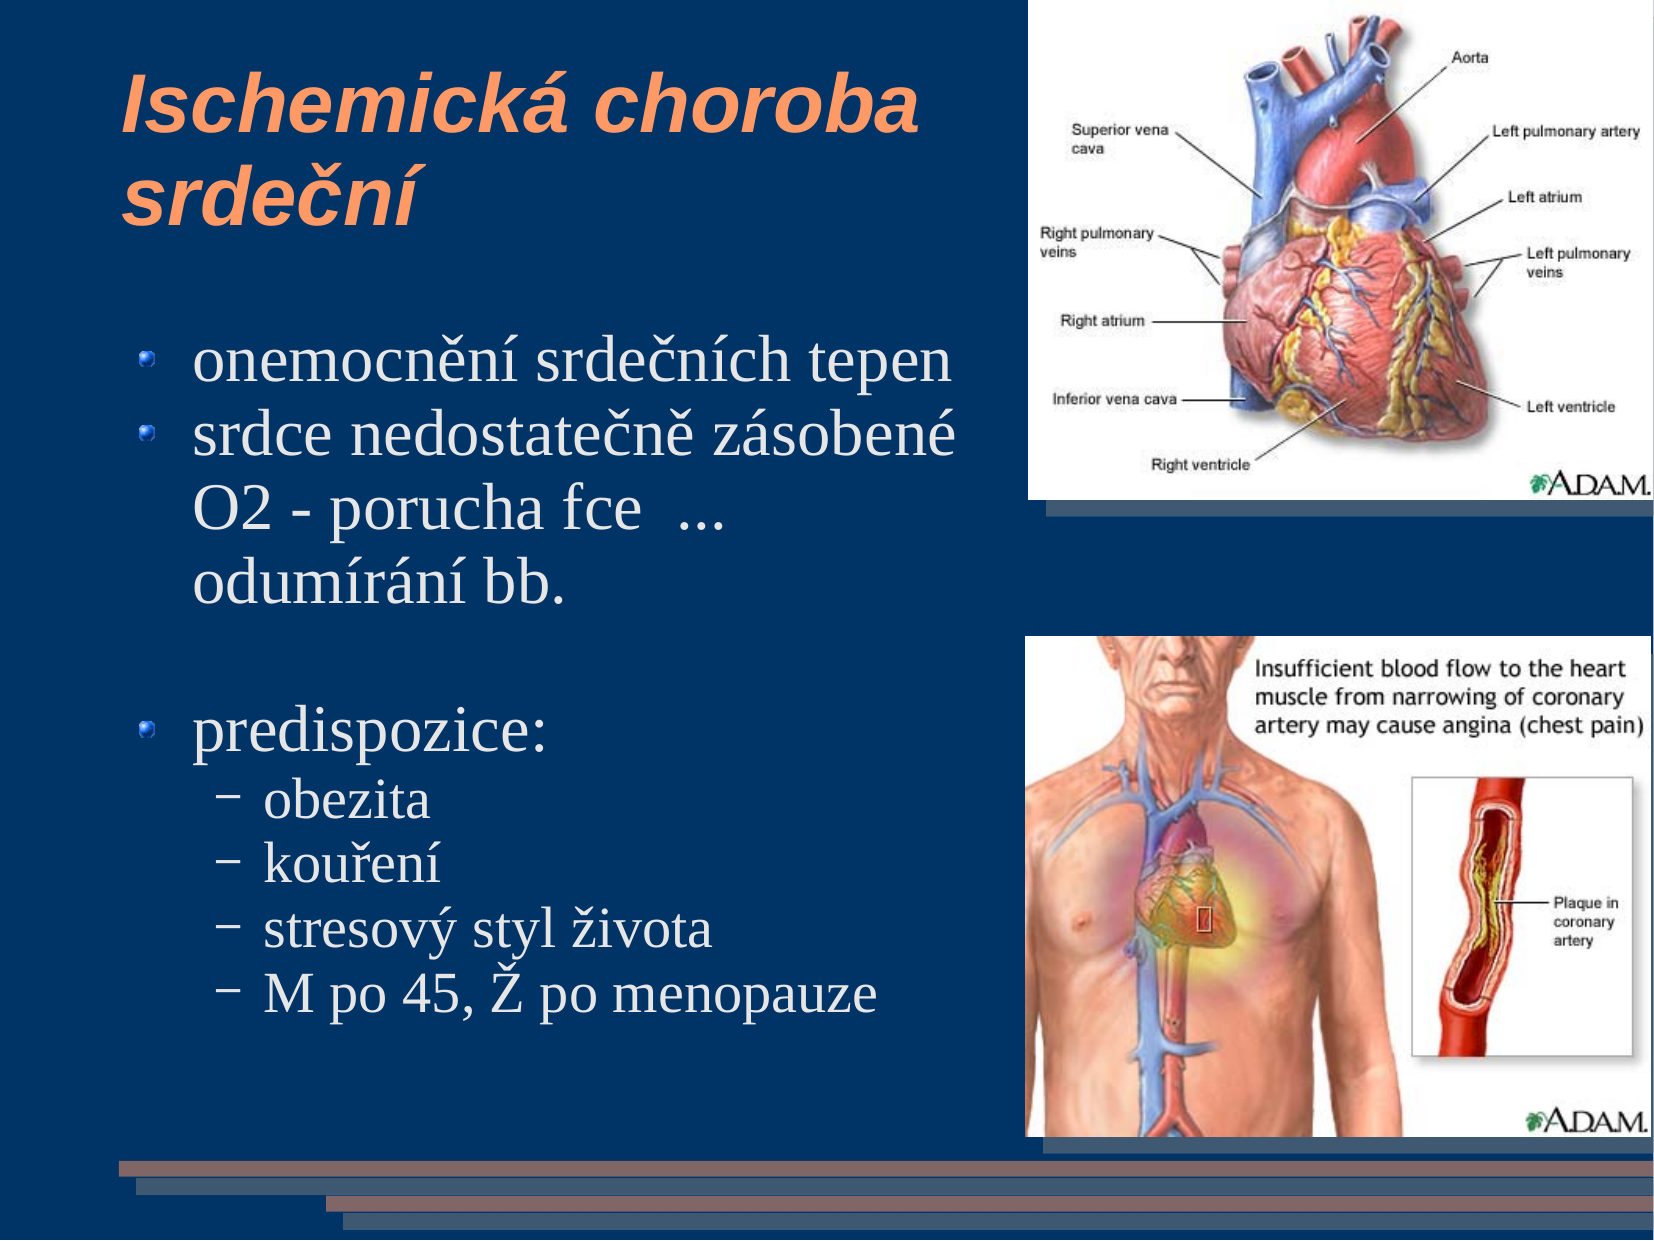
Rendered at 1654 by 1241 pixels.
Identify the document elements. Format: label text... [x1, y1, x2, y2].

picture [1025, 636, 1651, 1137]
list onemocnění srdečních tepen srdce nedostatečně zásobené O2 - porucha fce ... odumírání bb. predispozice: obezita kouření stresový styl života M po 45, Ž po menopauze [121, 322, 1017, 1132]
title Ischemická choroba srdeční [121, 46, 946, 254]
picture [1028, 0, 1654, 500]
